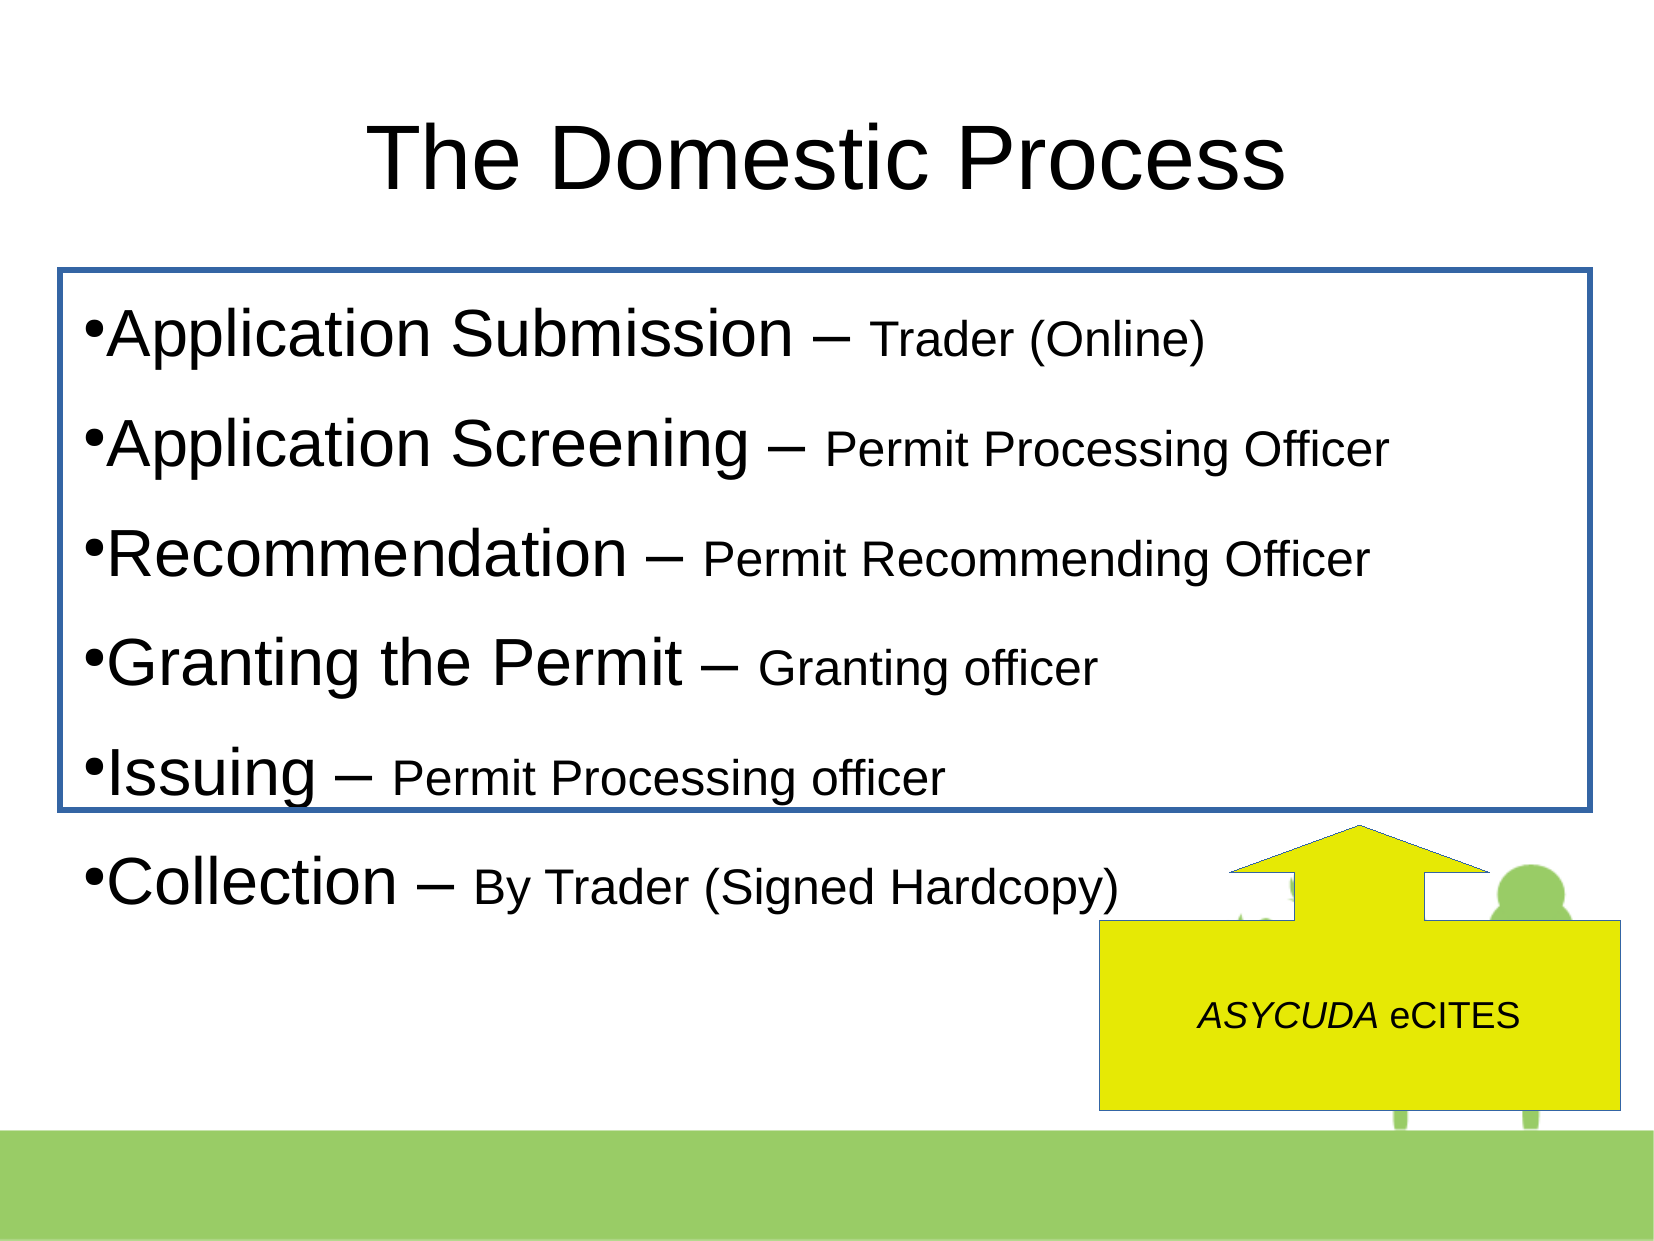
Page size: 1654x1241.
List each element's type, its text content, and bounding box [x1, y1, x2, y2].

text_box ASYCUDA eCITES [1099, 825, 1621, 1111]
list Application Submission – Trader (Online) Application Screening – Permit Processing Officer Recommendation – Permit Recommending Officer Granting the Permit – Granting officer Issuing – Permit Processing officer Collection – By Trader (Signed Hardcopy) [82, 811, 1571, 1010]
text_box [60, 270, 1591, 811]
title The Domestic Process [82, 49, 1571, 257]
